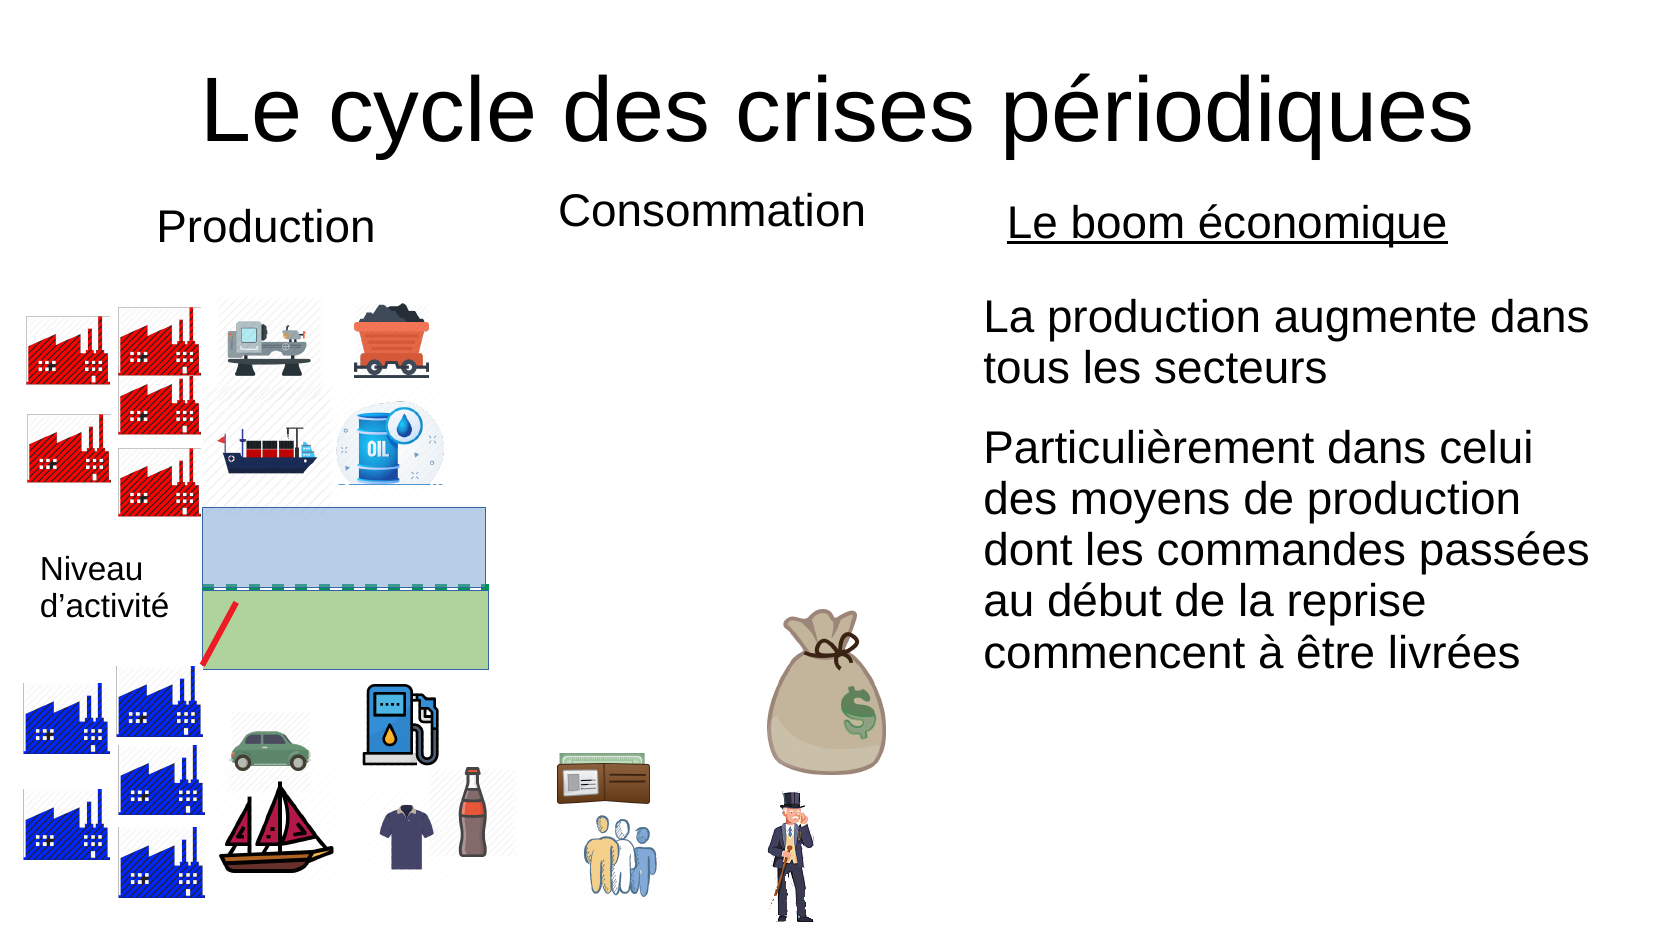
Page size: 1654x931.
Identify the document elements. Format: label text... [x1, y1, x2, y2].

picture [118, 826, 205, 898]
picture [23, 788, 110, 860]
text_box La production augmente dans tous les secteurs [968, 283, 1630, 414]
title Le cycle des crises périodiques [47, 7, 1630, 213]
text_box [202, 507, 486, 588]
text_box [202, 590, 489, 670]
picture [578, 814, 662, 899]
picture [23, 682, 110, 754]
text_box Niveau d’activité [25, 543, 202, 643]
picture [767, 609, 886, 775]
picture [557, 753, 650, 804]
picture [215, 710, 337, 886]
text_box Consommation [543, 177, 886, 295]
picture [354, 303, 429, 378]
picture [767, 791, 814, 922]
picture [27, 414, 111, 483]
text_box Particulièrement dans celui des moyens de production dont les commandes passées au début de la reprise commencent à être livrées [968, 414, 1630, 745]
picture [118, 295, 447, 517]
picture [118, 744, 205, 815]
text_box Production [141, 193, 402, 260]
picture [116, 665, 203, 737]
text_box Le boom économique [992, 189, 1642, 272]
picture [26, 316, 110, 386]
picture [357, 681, 517, 886]
